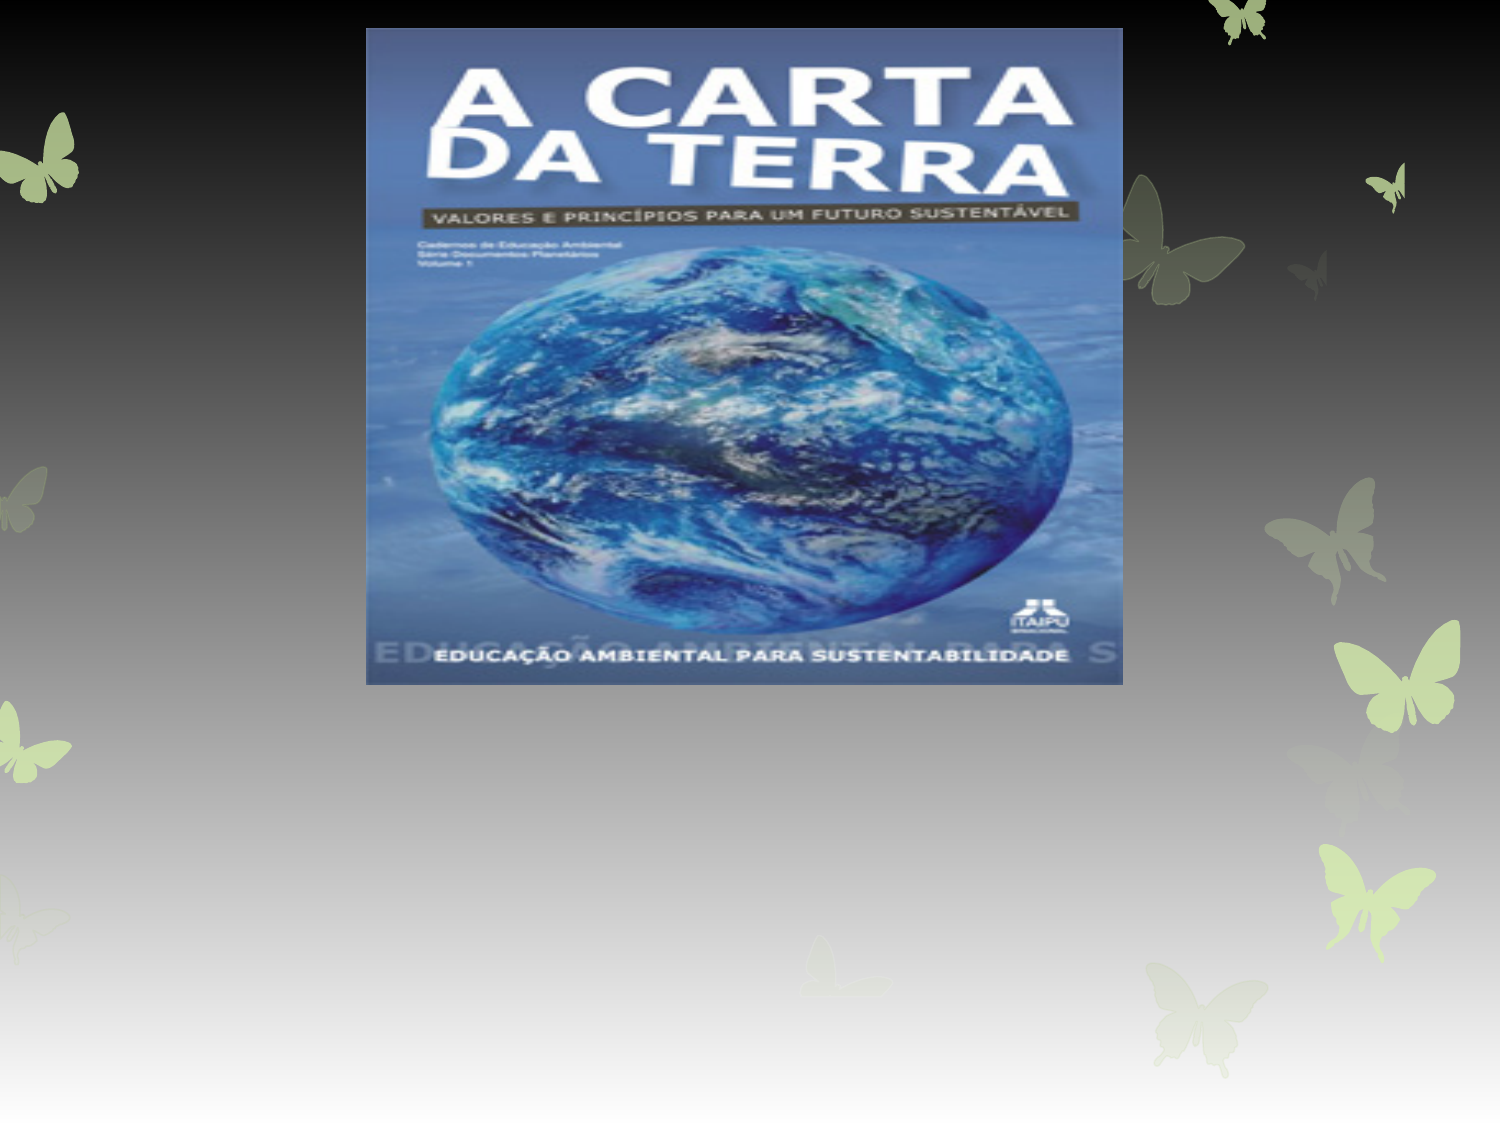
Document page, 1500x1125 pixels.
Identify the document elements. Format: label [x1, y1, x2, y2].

picture [366, 28, 1123, 686]
